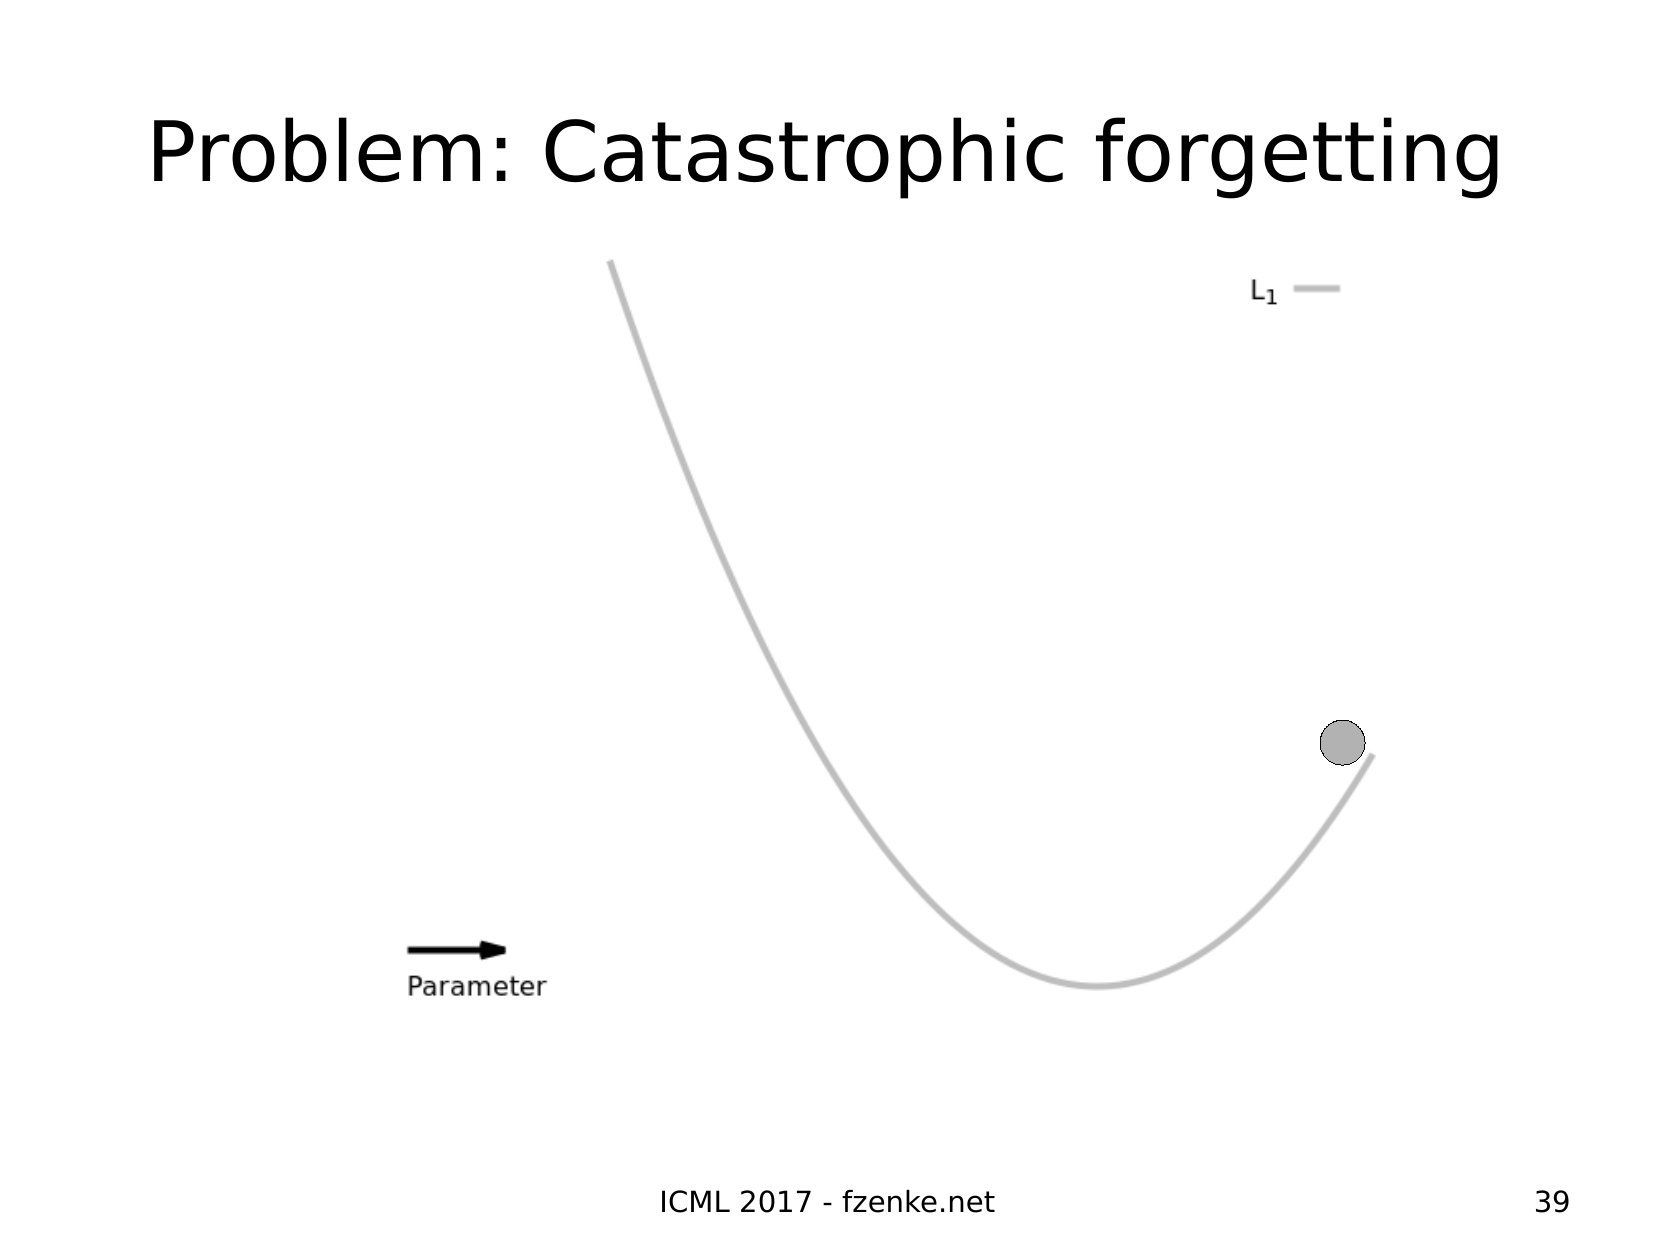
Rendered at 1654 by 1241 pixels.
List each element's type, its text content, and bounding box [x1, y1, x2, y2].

picture [366, 227, 1422, 1019]
text_box [1320, 720, 1366, 766]
title Problem: Catastrophic forgetting [82, 45, 1571, 261]
